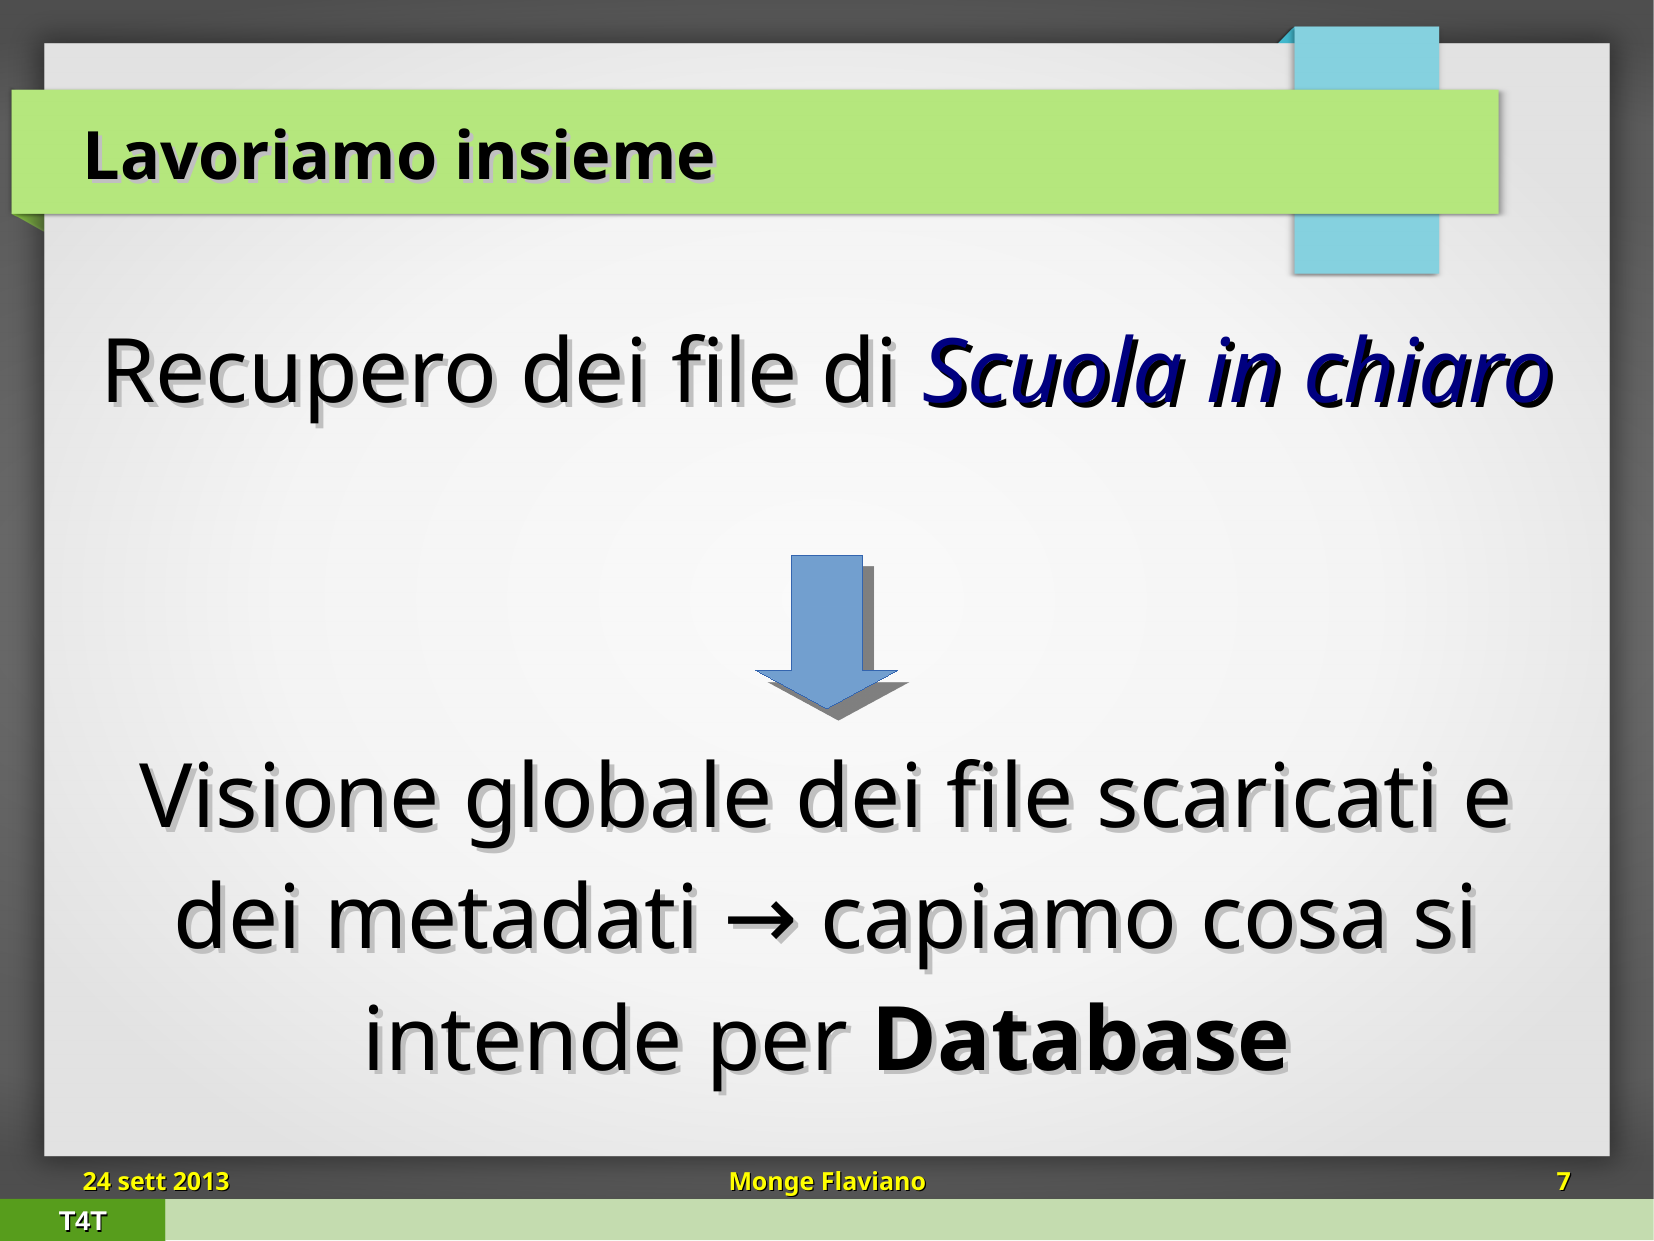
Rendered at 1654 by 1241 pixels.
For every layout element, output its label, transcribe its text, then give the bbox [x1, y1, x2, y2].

list Recupero dei file di Scuola in chiaro [82, 307, 1571, 544]
text_box Visione globale dei file scaricati e dei metadati → capiamo cosa si intende per Database [112, 732, 1542, 1099]
picture [0, 0, 1654, 1198]
text_box [755, 555, 898, 709]
title Lavoriamo insieme [82, 94, 1264, 213]
